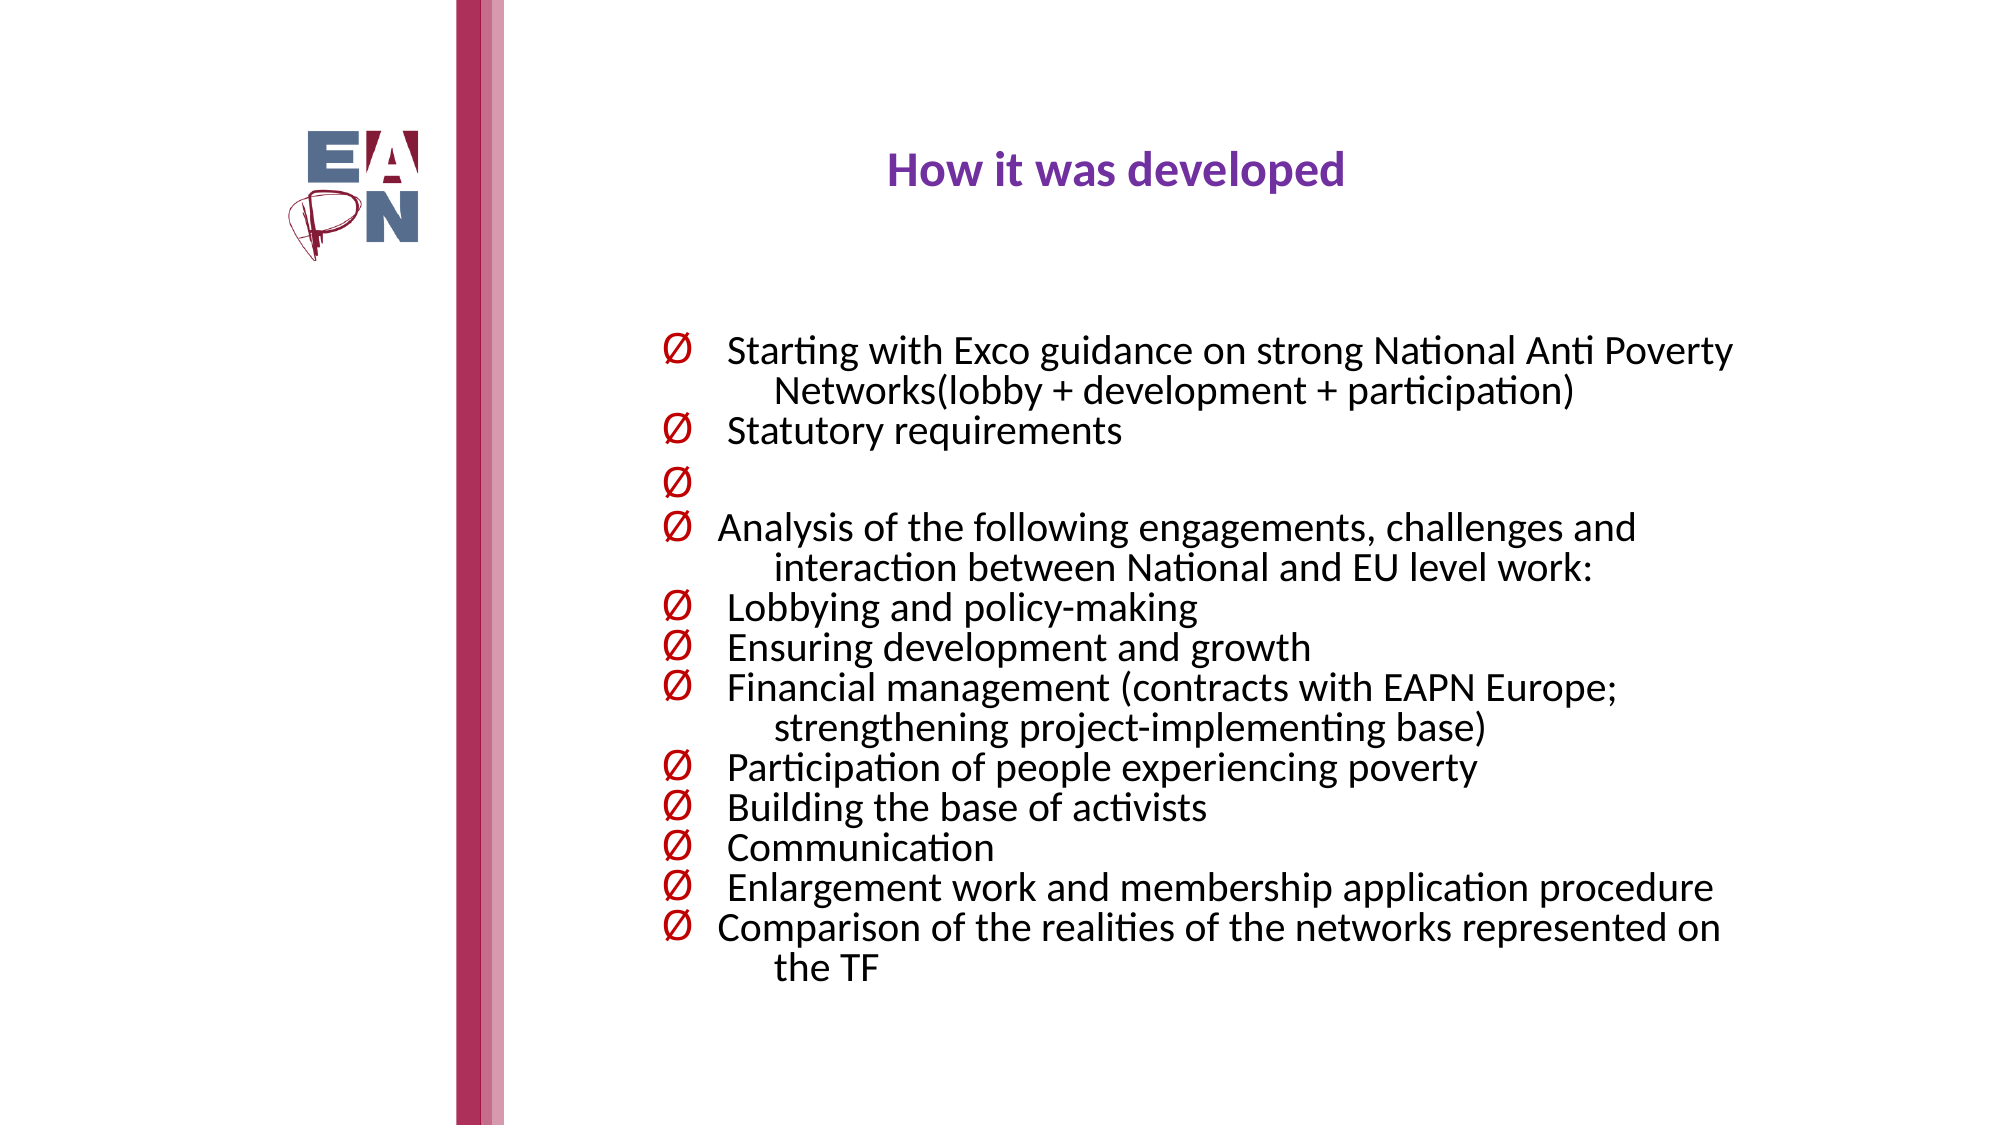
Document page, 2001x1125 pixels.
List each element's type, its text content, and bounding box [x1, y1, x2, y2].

text_box Starting with Exco guidance on strong National Anti Poverty Networks(lobby + development + participation) Statutory requirements Analysis of the following engagements, challenges and interaction between National and EU level work: Lobbying and policy-making Ensuring development and growth Financial management (contracts with EAPN Europe; strengthening project-implementing base) Participation of people experiencing poverty Building the base of activists Communication Enlargement work and membership application procedure Comparison of the realities of the networks represented on the TF [646, 325, 1750, 1065]
picture [280, 125, 435, 261]
text_box [456, 0, 504, 1125]
text_box How it was developed [574, 128, 1671, 204]
